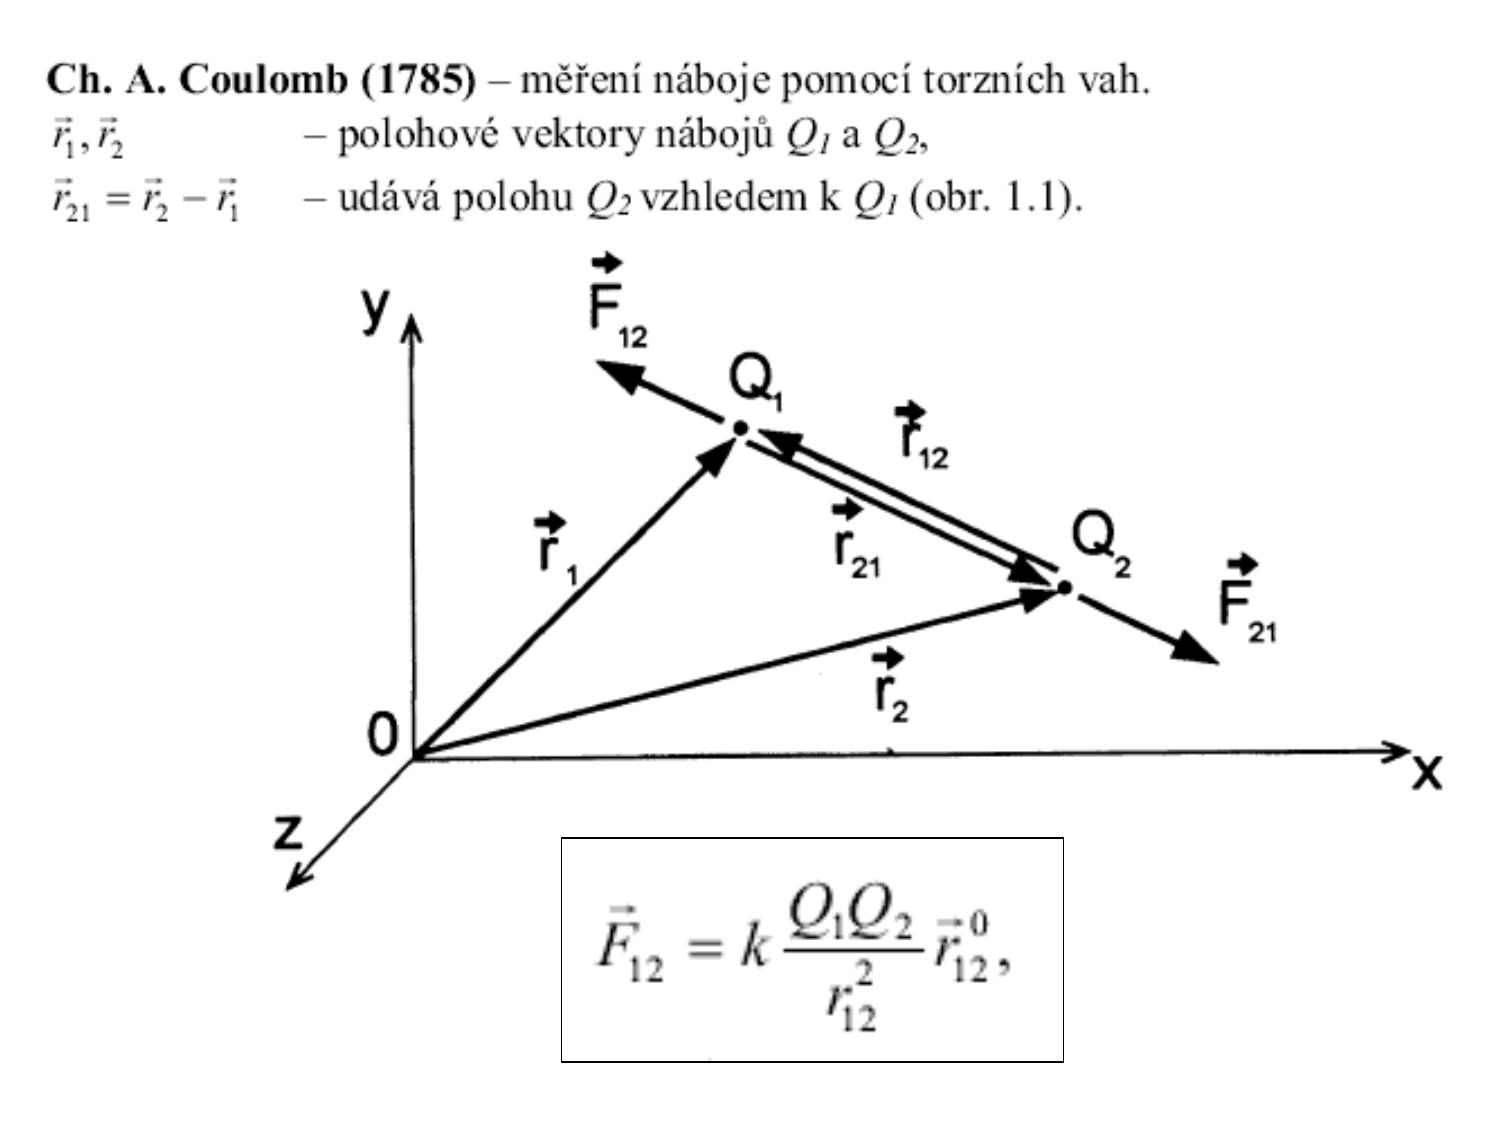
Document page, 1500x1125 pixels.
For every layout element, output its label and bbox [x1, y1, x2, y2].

picture [24, 37, 1463, 951]
picture [562, 838, 1063, 1062]
